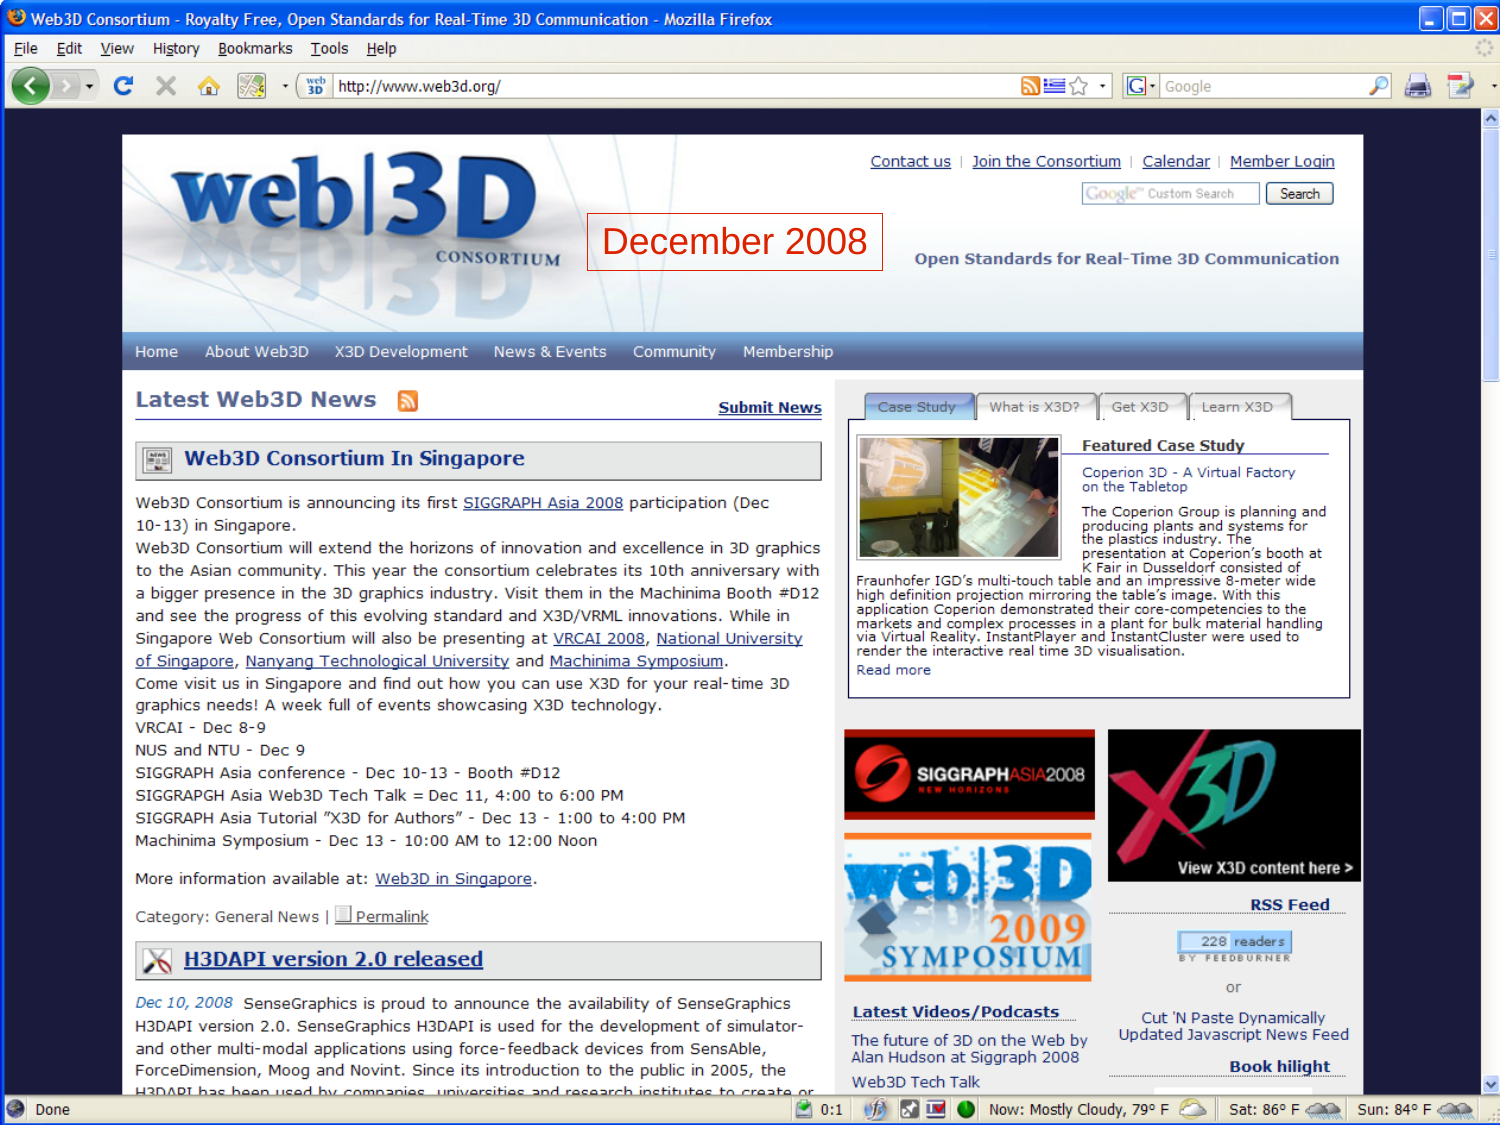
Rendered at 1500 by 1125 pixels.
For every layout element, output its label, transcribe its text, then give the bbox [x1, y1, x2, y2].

text_box December 2008 [587, 213, 883, 271]
picture [0, 0, 1500, 1125]
